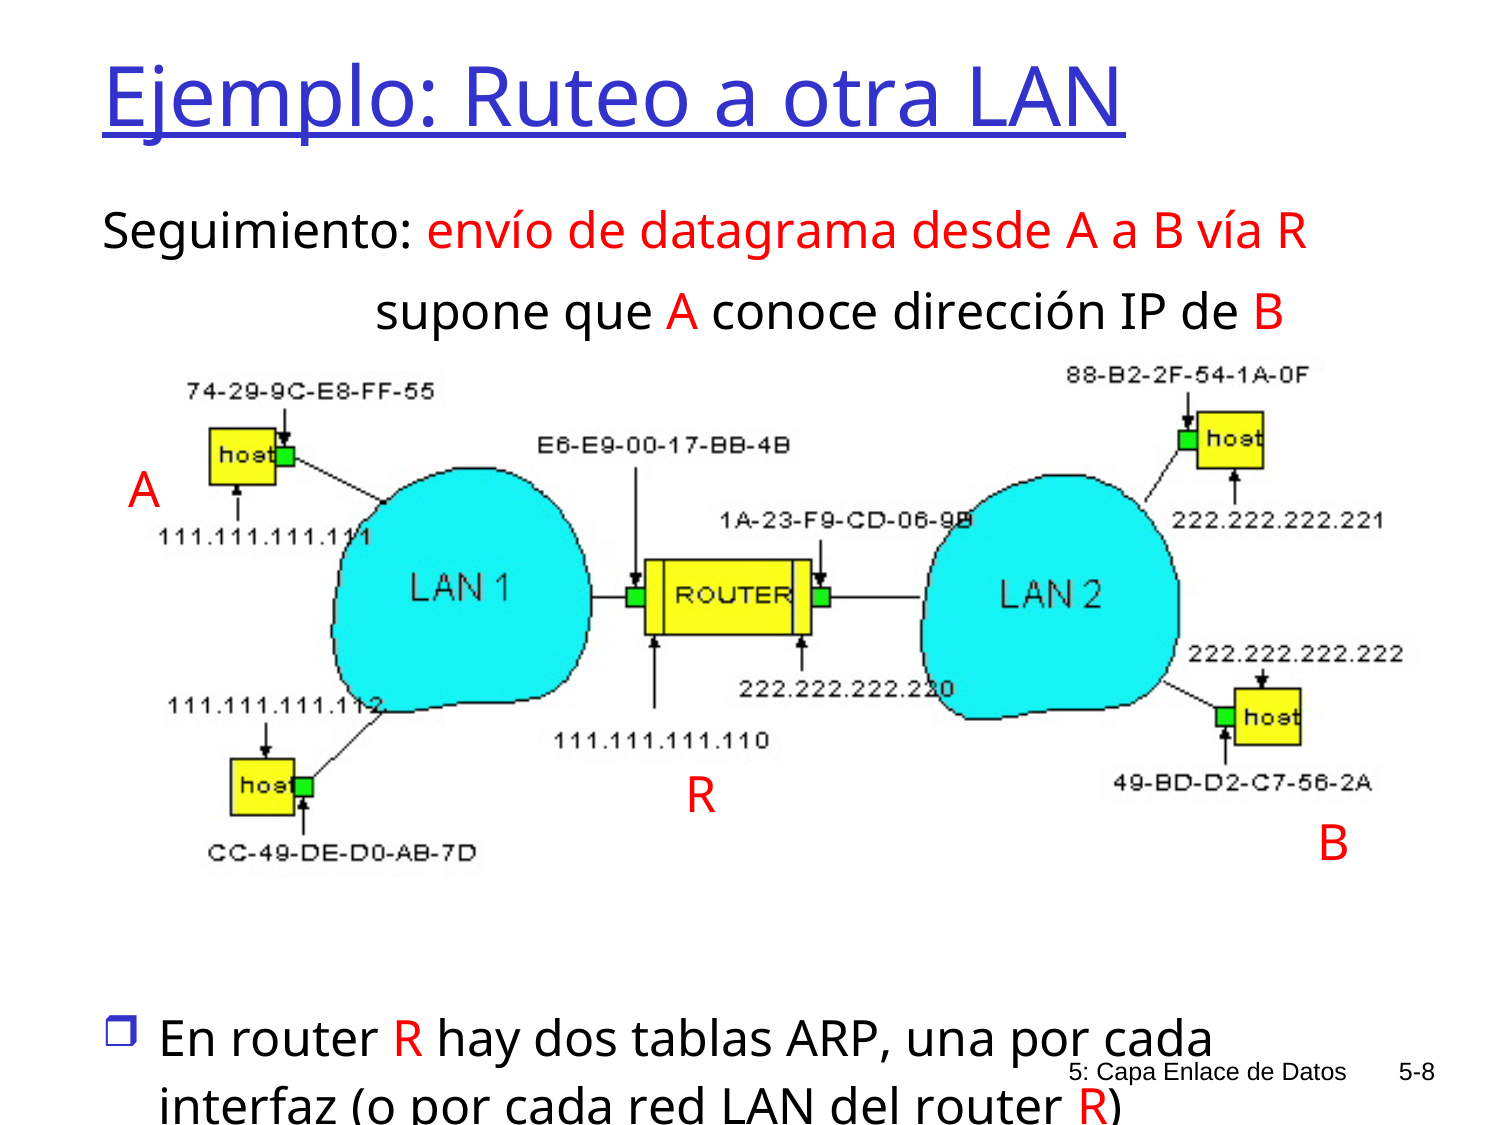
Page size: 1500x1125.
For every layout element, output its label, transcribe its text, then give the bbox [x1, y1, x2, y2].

text_box A [113, 449, 176, 526]
text_box R [670, 754, 732, 831]
list Seguimiento: envío de datagrama desde A a B vía R supone que A conoce dirección IP de B En router R hay dos tablas ARP, una por cada interfaz (o por cada red LAN del router R) [87, 187, 1363, 988]
title Ejemplo: Ruteo a otra LAN [87, 0, 1363, 187]
text_box B [1302, 802, 1365, 878]
picture [1363, 353, 1438, 878]
